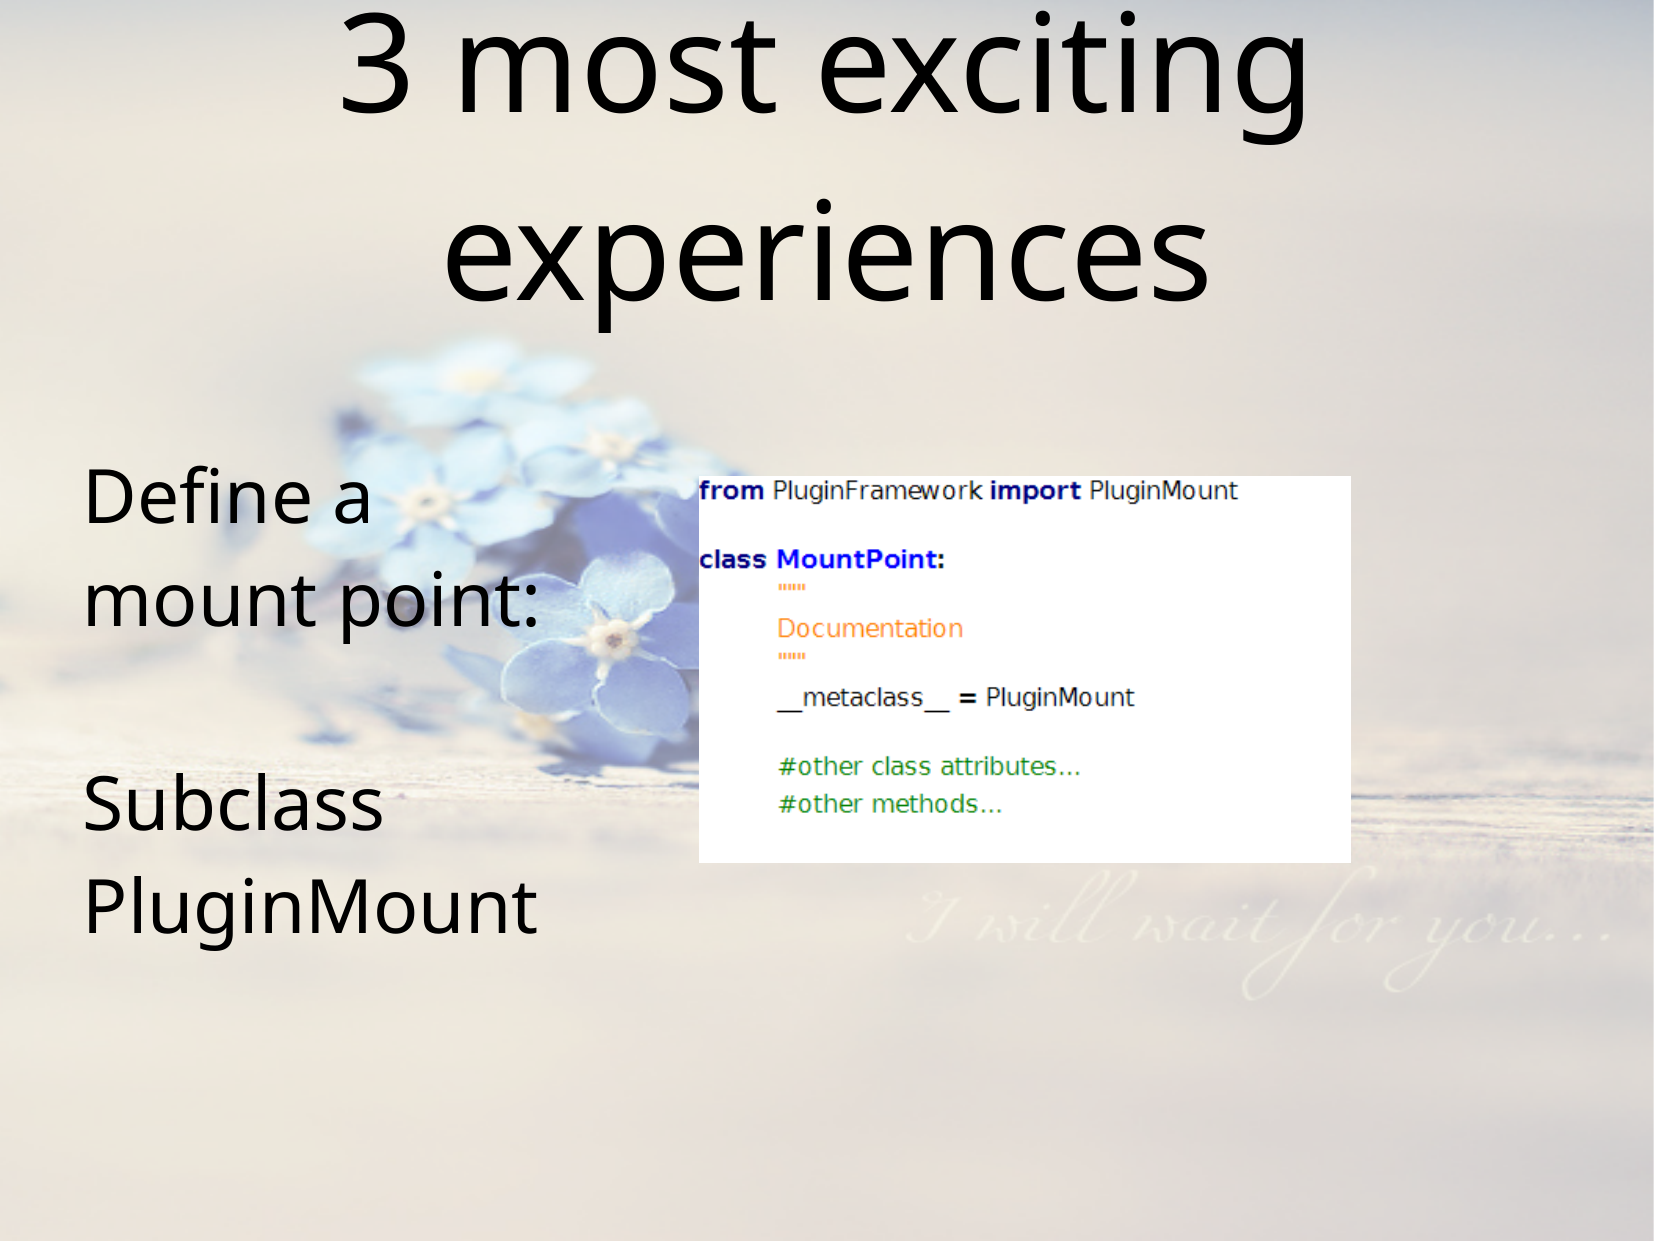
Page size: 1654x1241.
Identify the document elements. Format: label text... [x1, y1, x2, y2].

title 3 most exciting experiences [82, 56, 1571, 250]
picture [0, 0, 1654, 1241]
text_box Define a mount point: Subclass PluginMount [82, 297, 1571, 1102]
